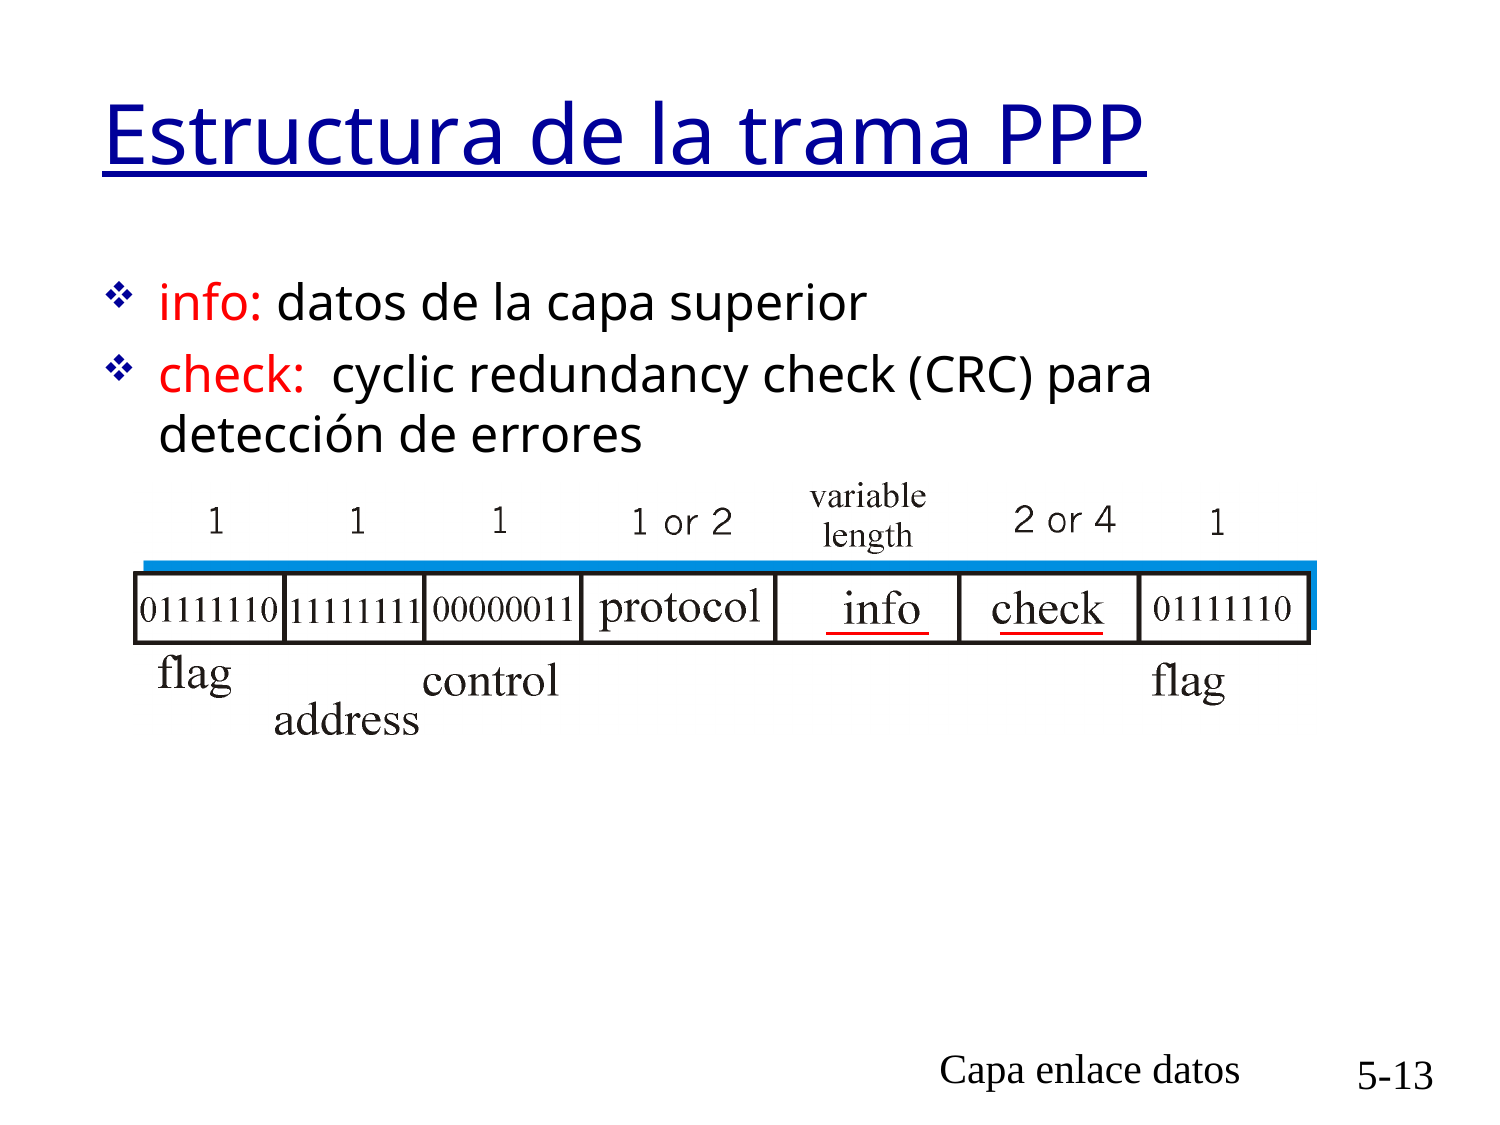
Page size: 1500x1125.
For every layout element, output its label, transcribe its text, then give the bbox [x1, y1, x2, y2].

title Estructura de la trama PPP [87, 37, 1363, 225]
list info: datos de la capa superior check: cyclic redundancy check (CRC) para detección de errores [87, 262, 1363, 1026]
picture [133, 482, 1317, 735]
